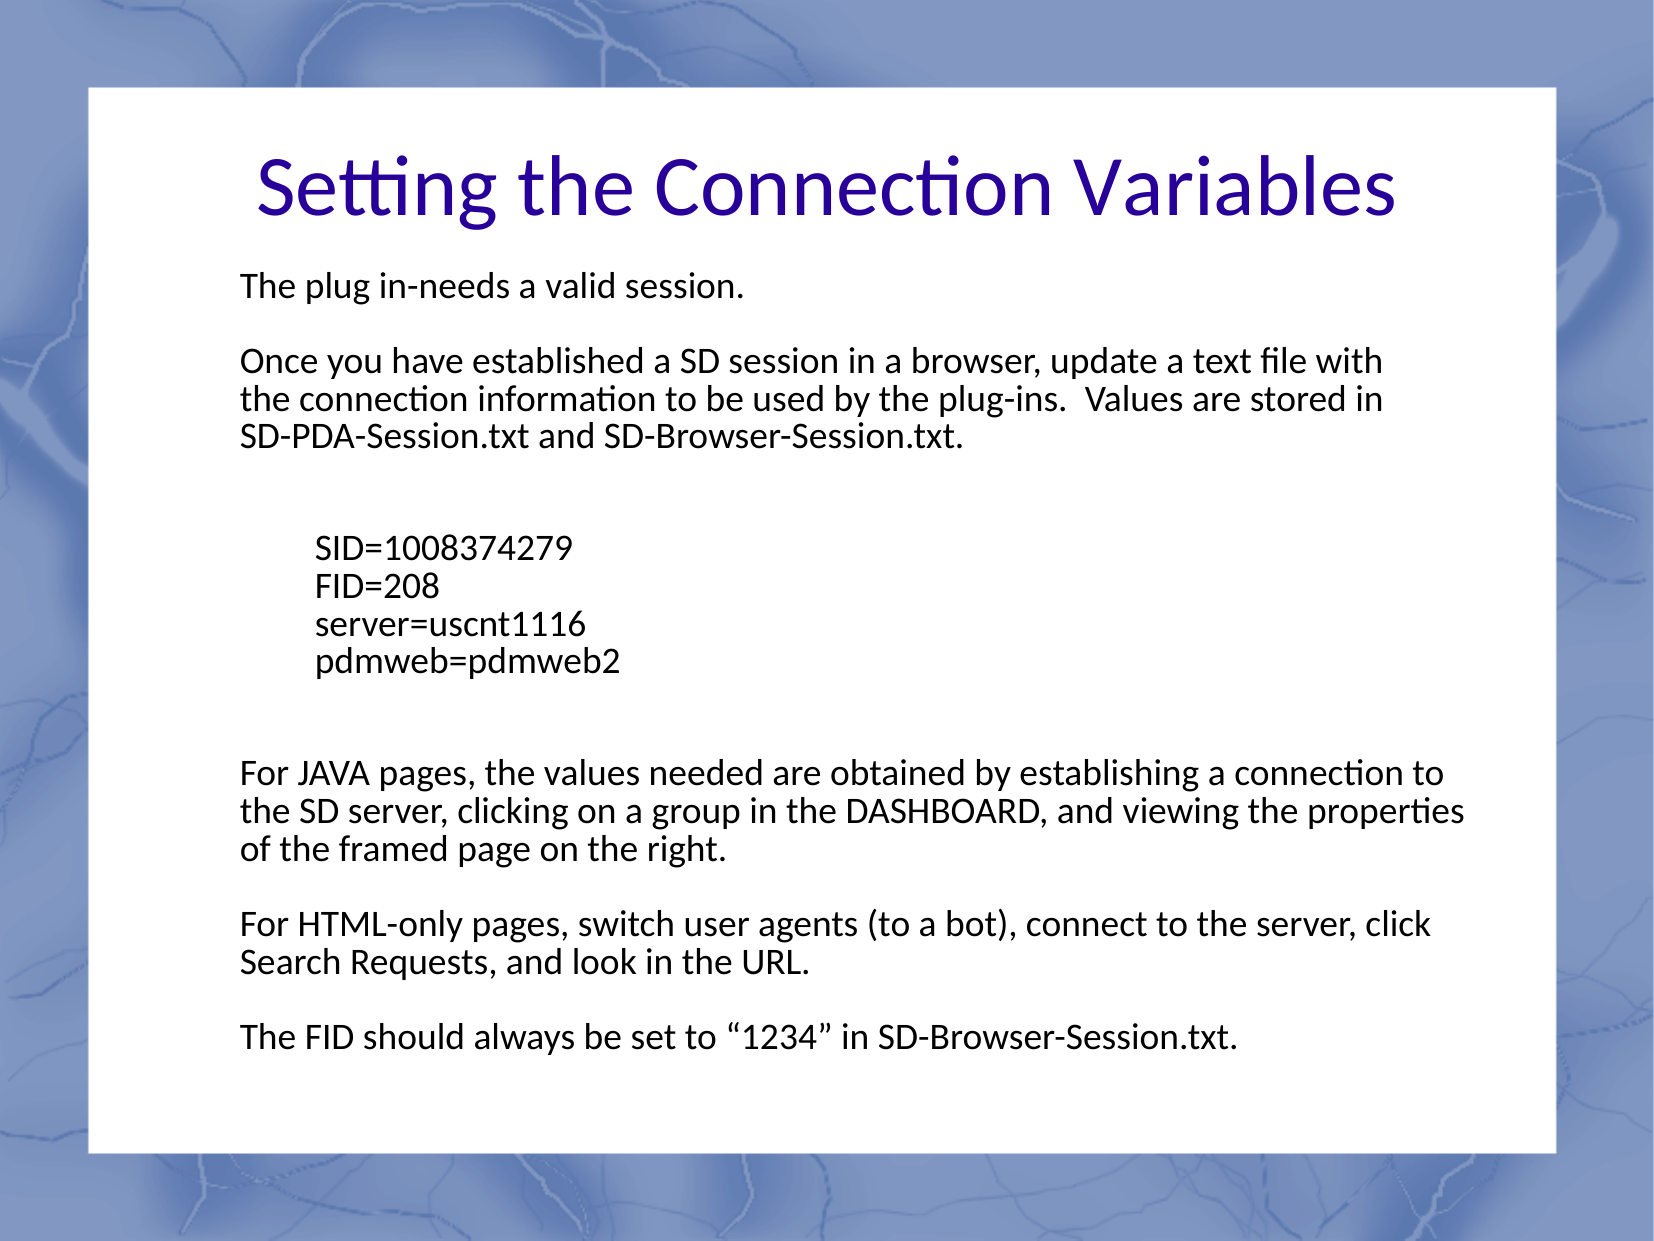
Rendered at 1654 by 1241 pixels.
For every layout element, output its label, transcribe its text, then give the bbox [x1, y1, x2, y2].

text_box SID=1008374279 FID=208 server=uscnt1116 pdmweb=pdmweb2 [300, 525, 1351, 750]
picture [0, 0, 1654, 1241]
text_box For JAVA pages, the values needed are obtained by establishing a connection to the SD server, clicking on a group in the DASHBOARD, and viewing the properties of the framed page on the right. For HTML-only pages, switch user agents (to a bot), connect to the server, click Search Requests, and look in the URL. The FID should always be set to “1234” in SD-Browser-Session.txt. [225, 750, 1501, 1223]
title Setting the Connection Variables [118, 90, 1536, 298]
text_box The plug in-needs a valid session. Once you have established a SD session in a browser, update a text file with the connection information to be used by the plug-ins. Values are stored in SD-PDA-Session.txt and SD-Browser-Session.txt. [225, 262, 1426, 507]
